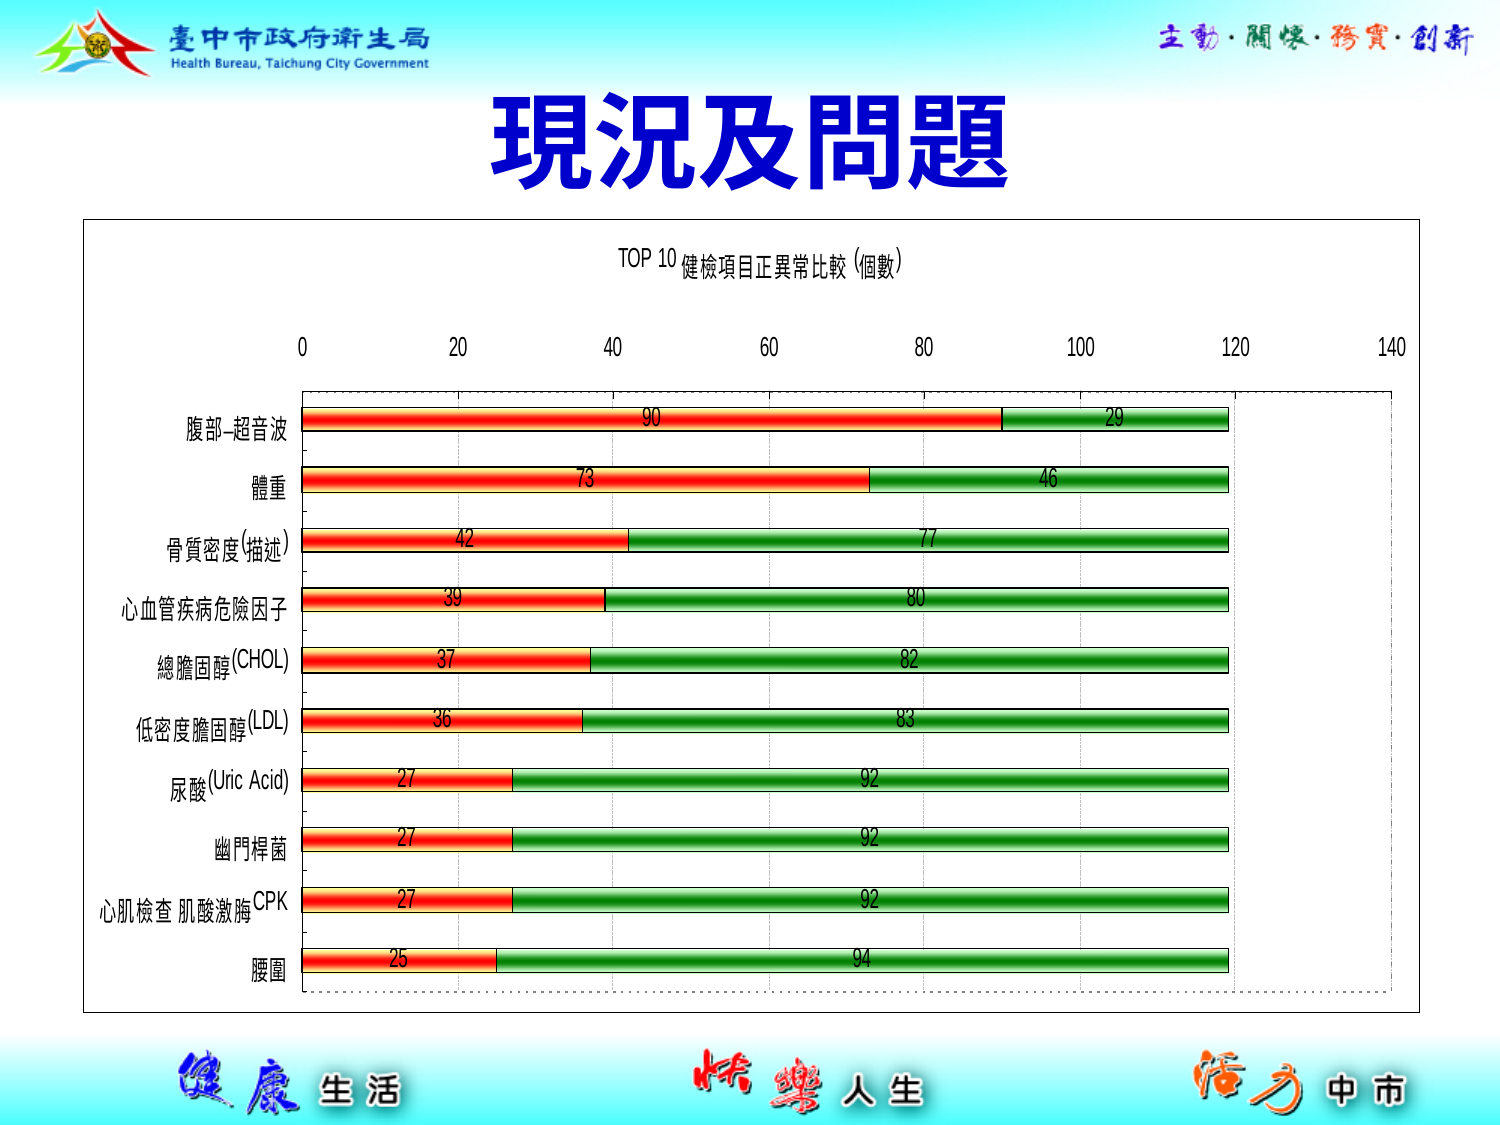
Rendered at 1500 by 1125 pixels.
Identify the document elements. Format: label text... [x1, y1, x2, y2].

title 現況及問題 [75, 45, 1426, 233]
chart [76, 208, 1427, 1024]
